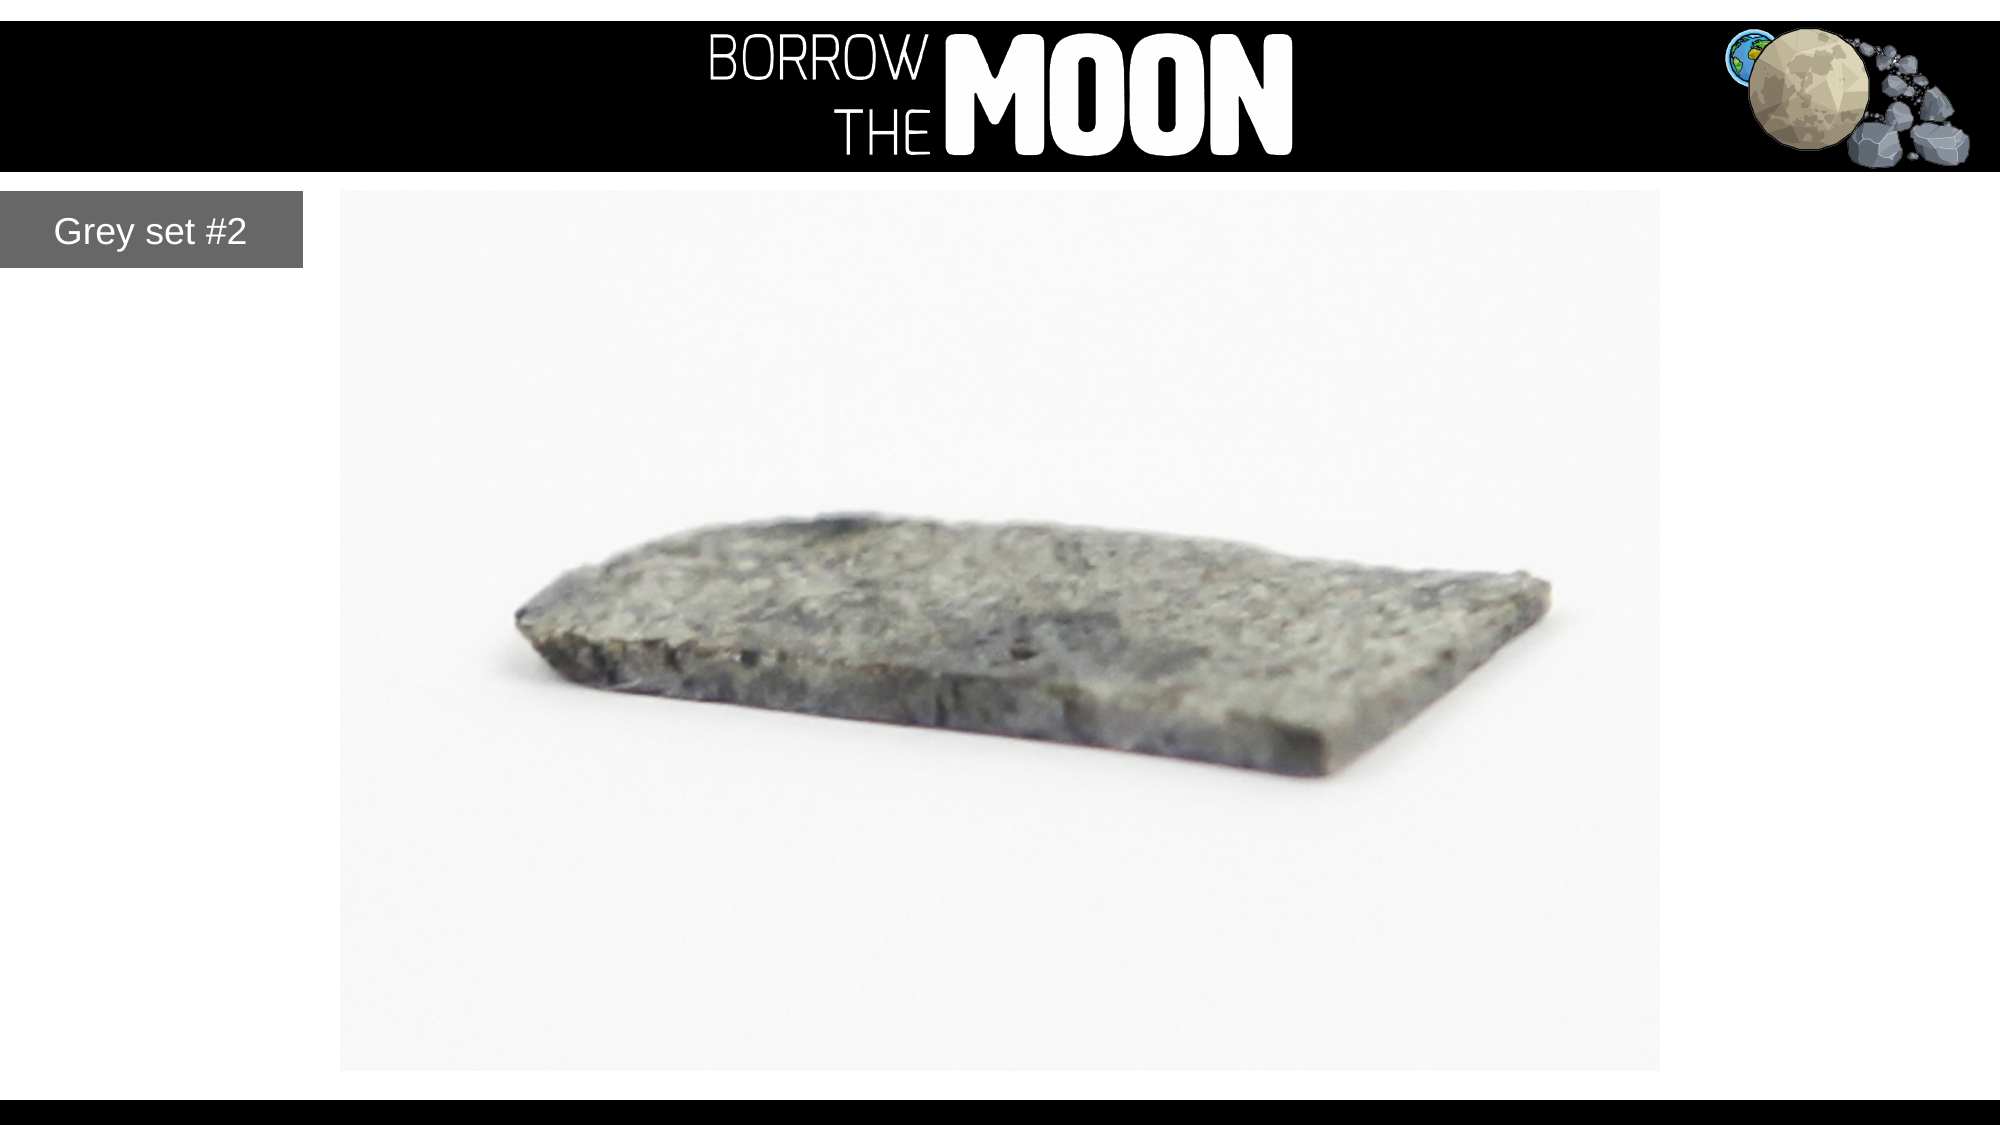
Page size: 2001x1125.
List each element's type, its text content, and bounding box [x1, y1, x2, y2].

picture [340, 190, 1660, 1071]
text_box Grey set #2 [0, 191, 303, 268]
